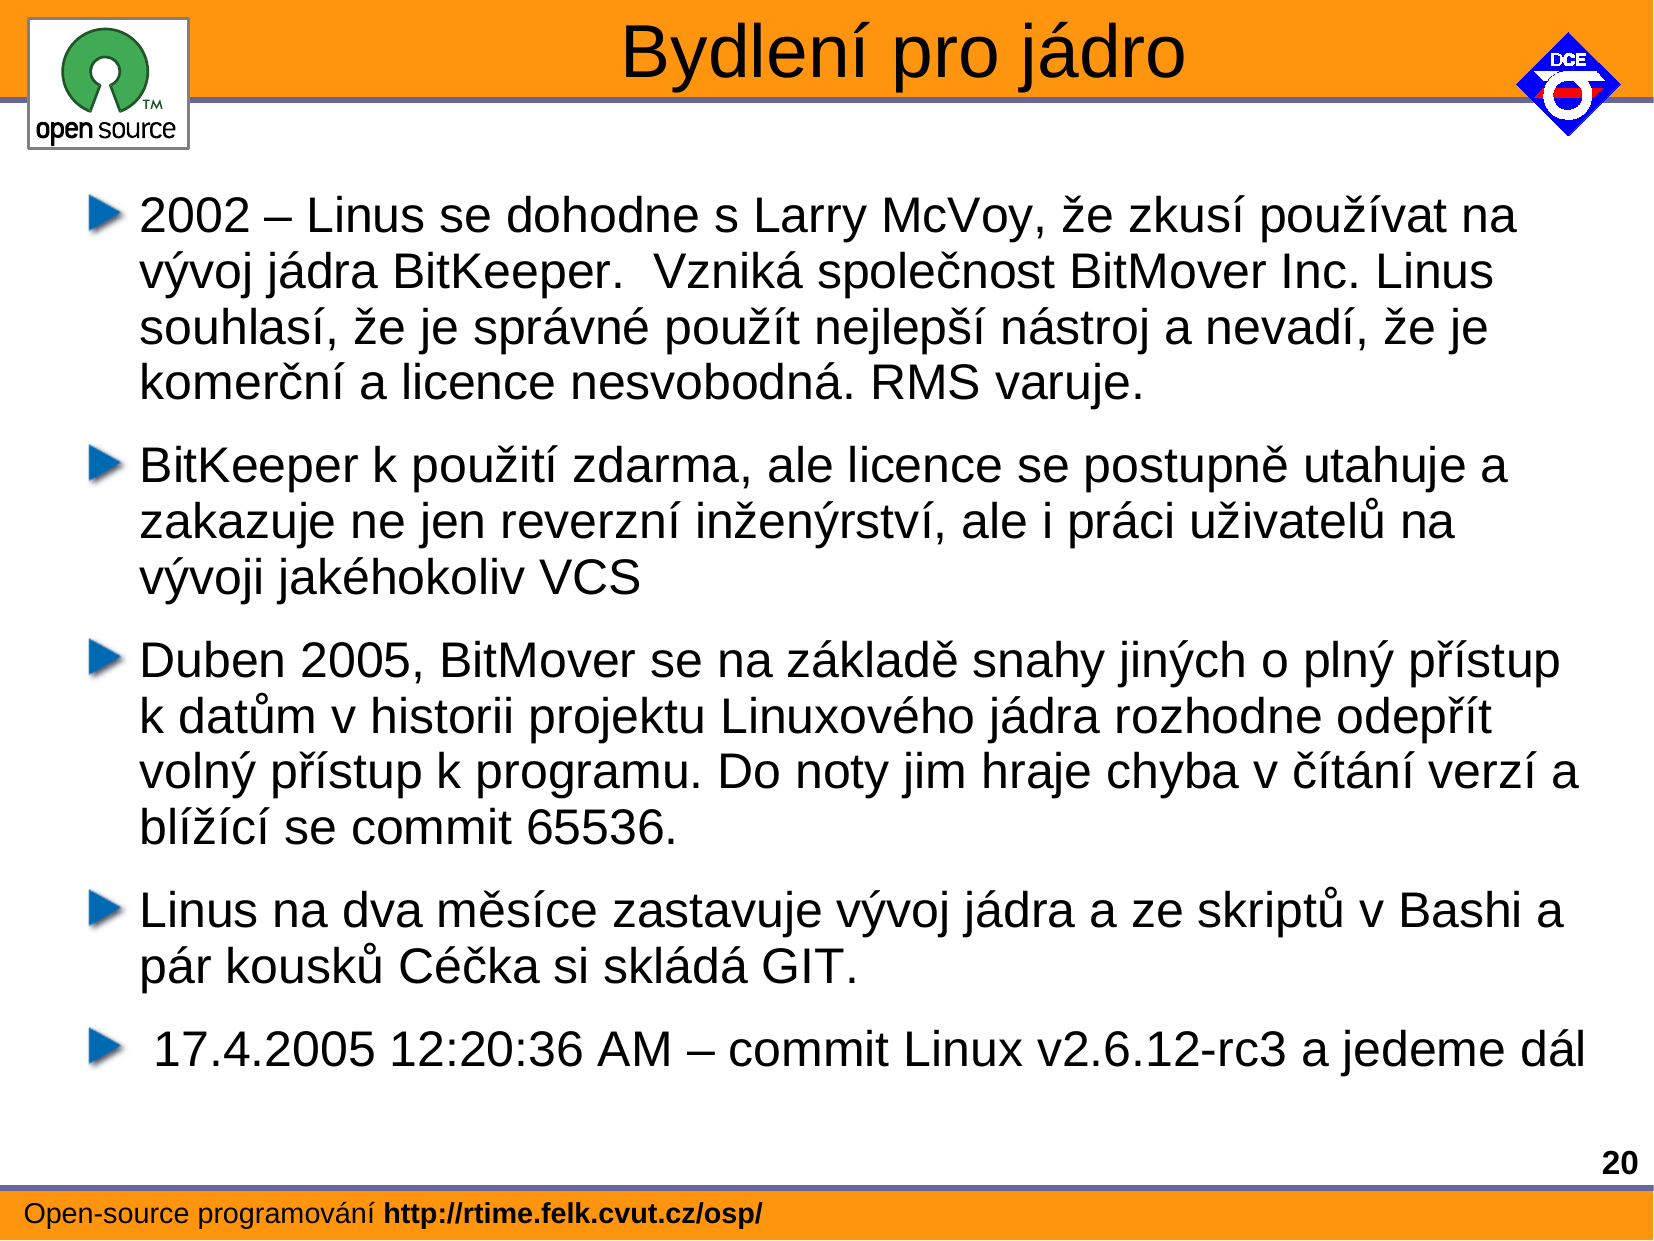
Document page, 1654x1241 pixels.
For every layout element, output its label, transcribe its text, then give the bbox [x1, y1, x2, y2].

list 2002 – Linus se dohodne s Larry McVoy, že zkusí používat na vývoj jádra BitKeeper. Vzniká společnost BitMover Inc. Linus souhlasí, že je správné použít nejlepší nástroj a nevadí, že je komerční a licence nesvobodná. RMS varuje. BitKeeper k použití zdarma, ale licence se postupně utahuje a zakazuje ne jen reverzní inženýrství, ale i práci uživatelů na vývoji jakéhokoliv VCS Duben 2005, BitMover se na základě snahy jiných o plný přístup k datům v historii projektu Linuxového jádra rozhodne odepřít volný přístup k programu. Do noty jim hraje chyba v čítání verzí a blížící se commit 65536. Linus na dva měsíce zastavuje vývoj jádra a ze skriptů v Bashi a pár kousků Céčka si skládá GIT. 17.4.2005 12:20:36 AM – commit Linux v2.6.12-rc3 a jedeme dál [68, 187, 1592, 1165]
title Bydlení pro jádro [178, 4, 1631, 98]
